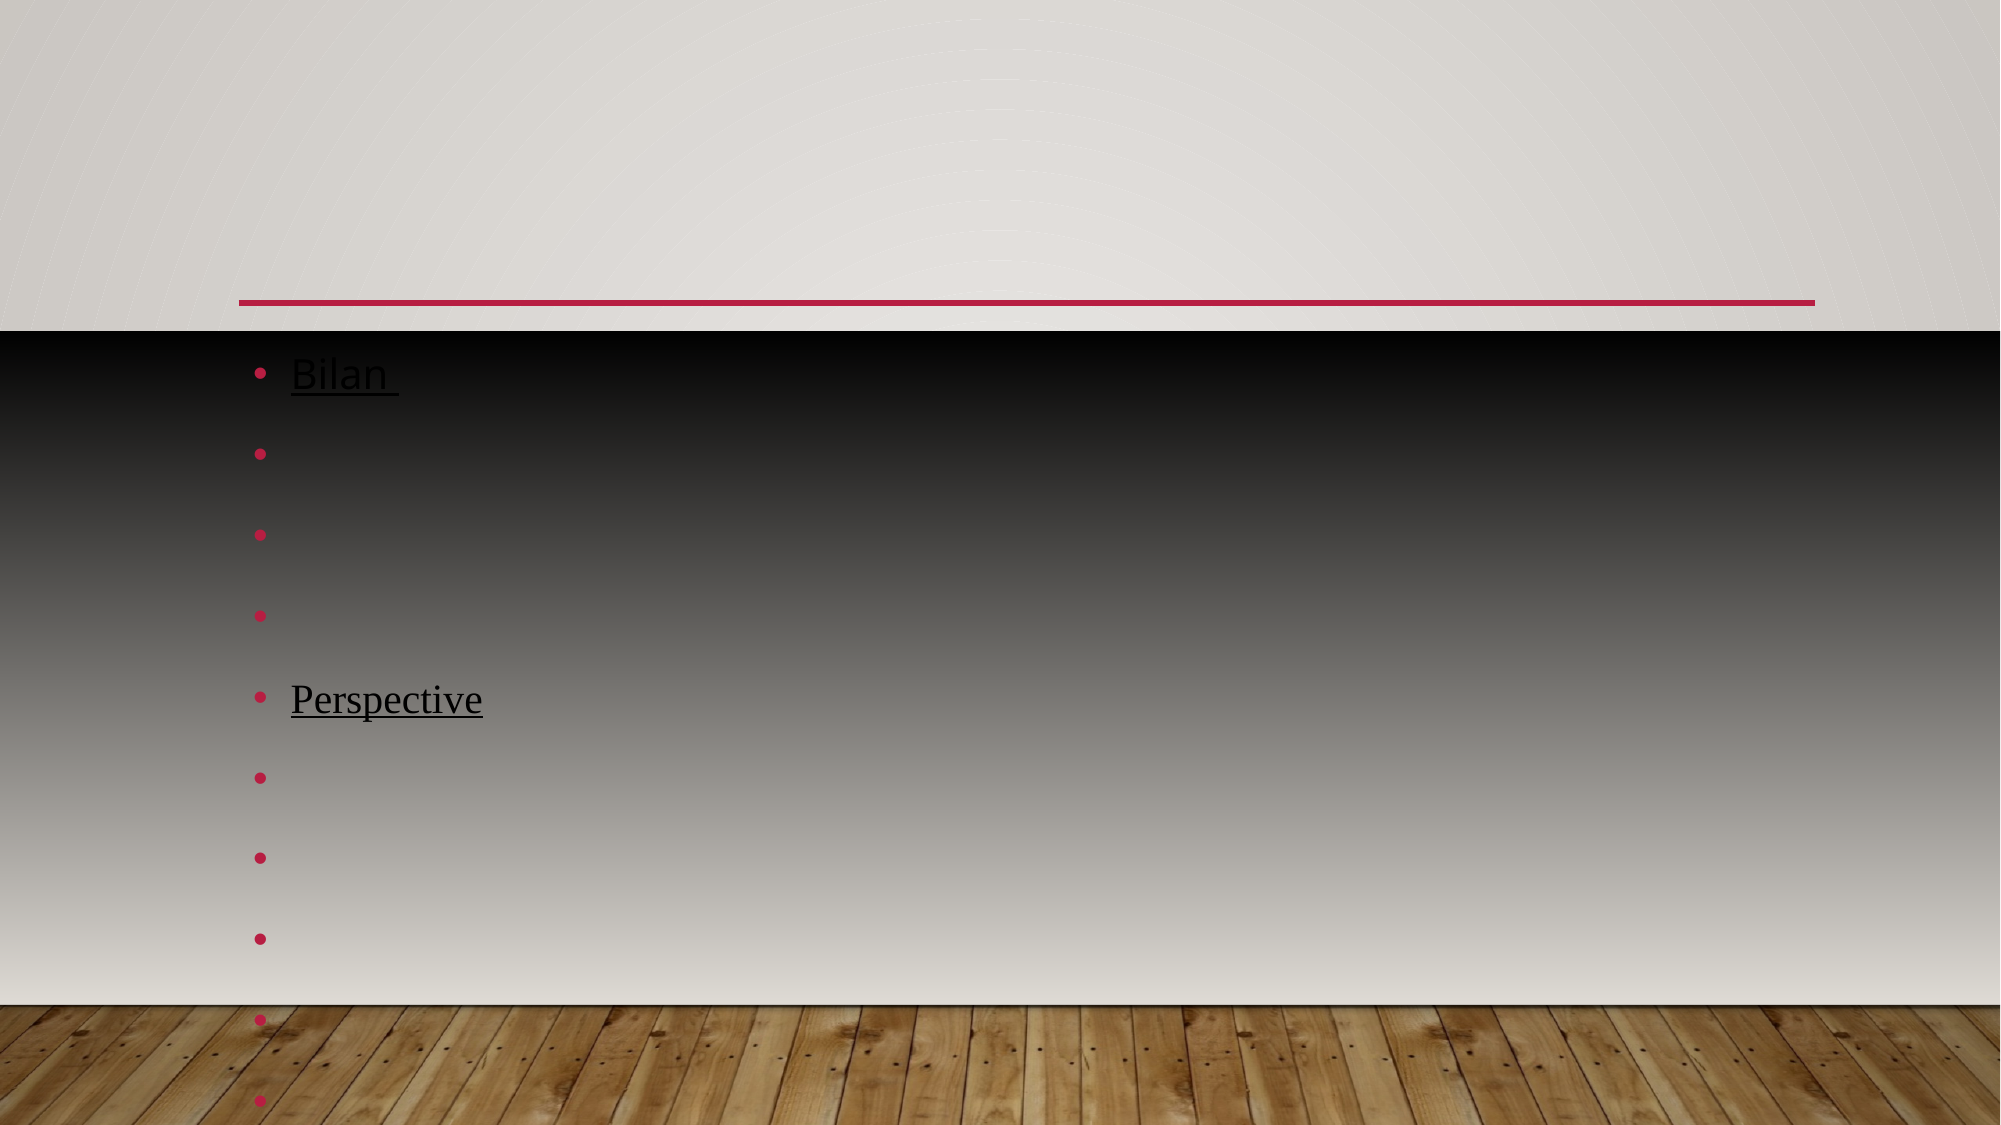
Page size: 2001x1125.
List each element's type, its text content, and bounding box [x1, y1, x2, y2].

list Bilan Perspective [238, 330, 1814, 897]
